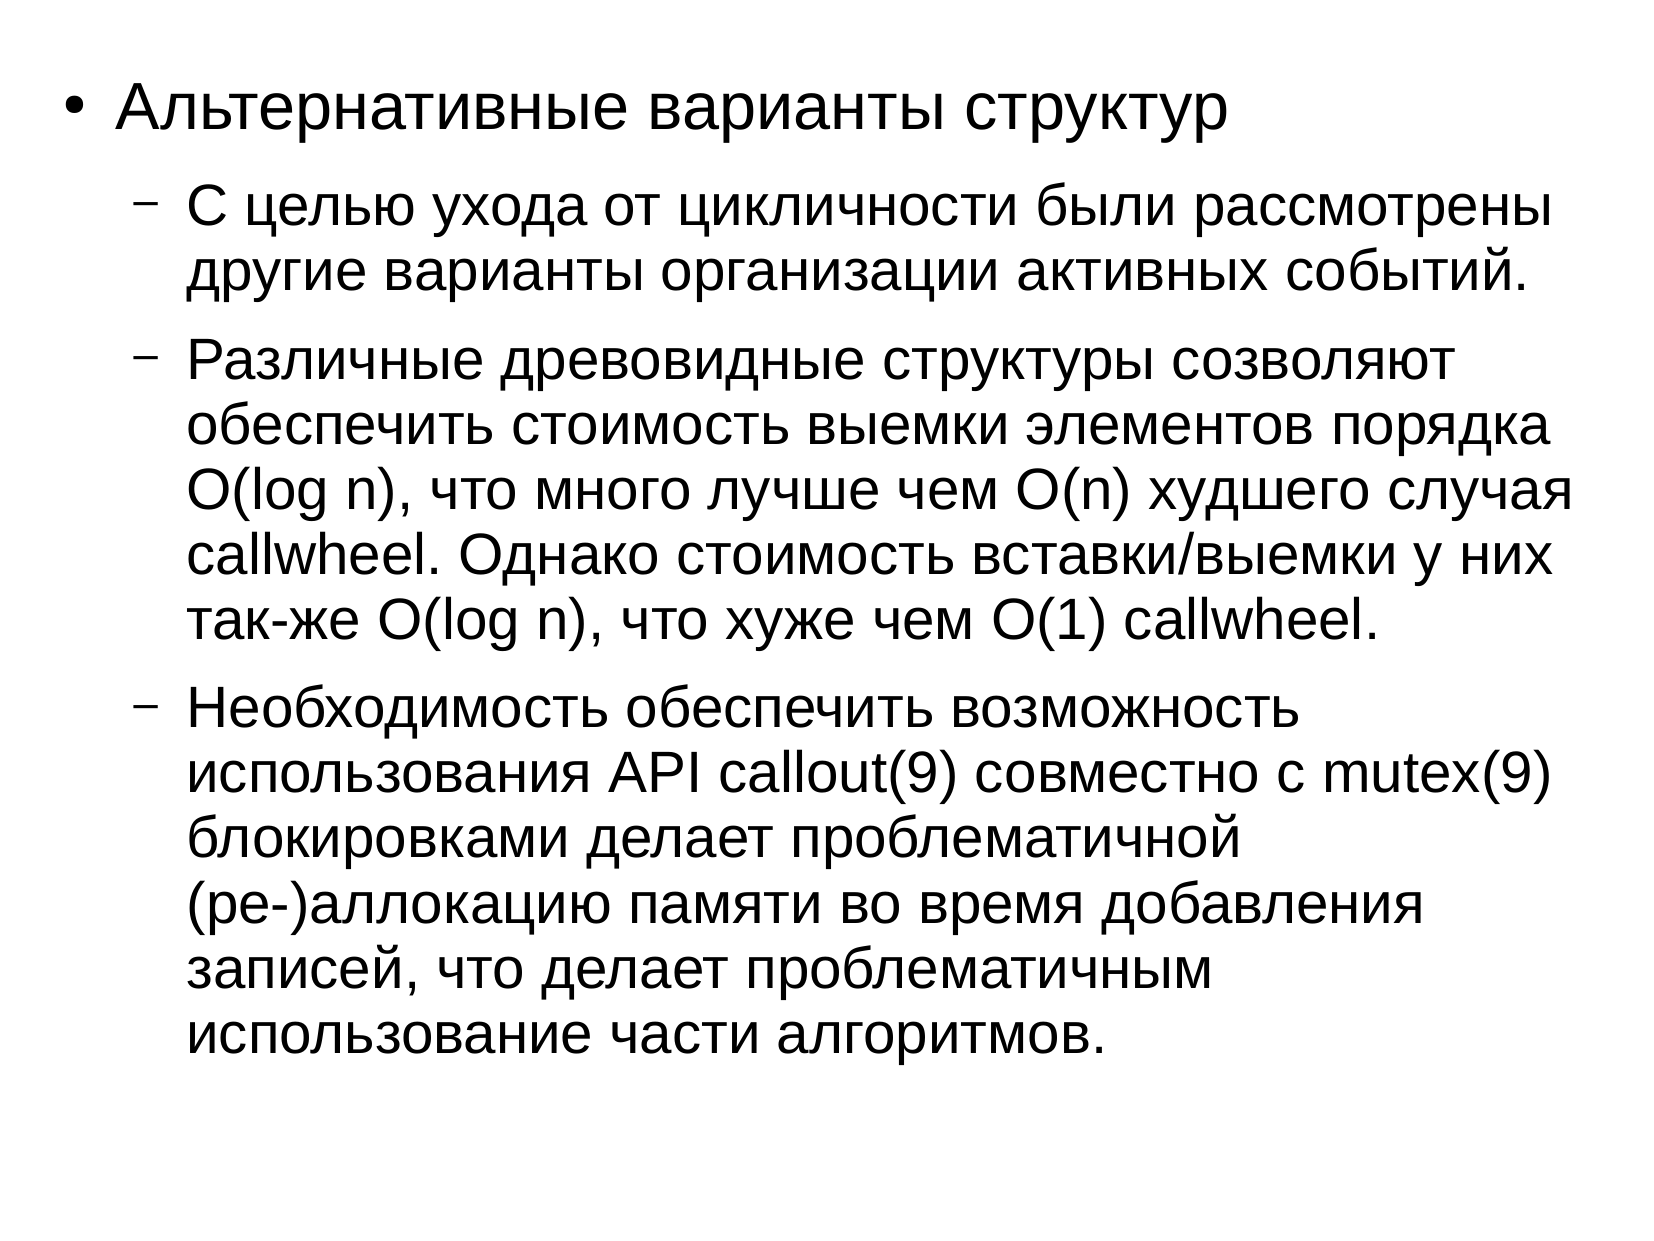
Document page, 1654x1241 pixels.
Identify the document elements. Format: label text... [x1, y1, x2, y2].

list Альтернативные варианты структур С целью ухода от цикличности были рассмотрены другие варианты организации активных событий. Различные древовидные структуры созволяют обеспечить стоимость выемки элементов порядка O(log n), что много лучше чем O(n) худшего случая callwheel. Однако стоимость вставки/выемки у них так-же O(log n), что хуже чем O(1) callwheel. Необходимость обеспечить возможность использования API callout(9) совместно с mutex(9) блокировками делает проблематичной (ре-)аллокацию памяти во время добавления записей, что делает проблематичным использование части алгоритмов. [45, 68, 1621, 1221]
